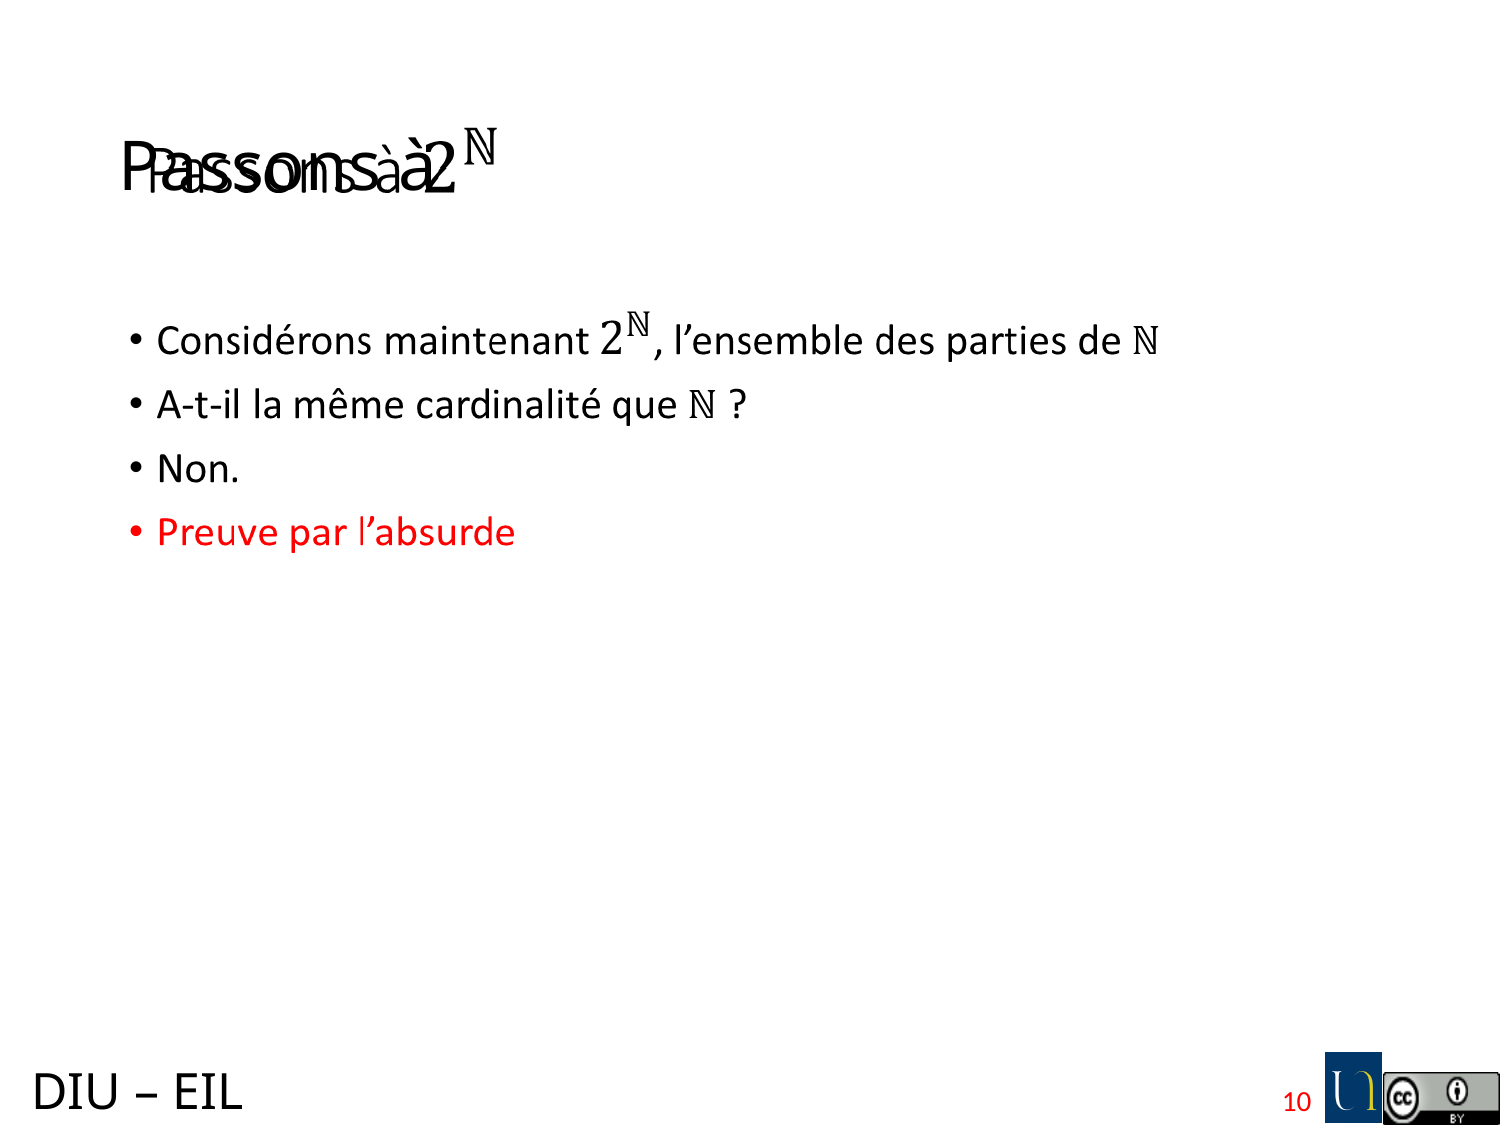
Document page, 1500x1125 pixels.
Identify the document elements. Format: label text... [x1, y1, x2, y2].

picture [1325, 1052, 1382, 1123]
title [103, 59, 1397, 278]
slide_number <numéro> [1240, 1070, 1327, 1125]
picture [1383, 1072, 1500, 1125]
list [103, 299, 1397, 1014]
